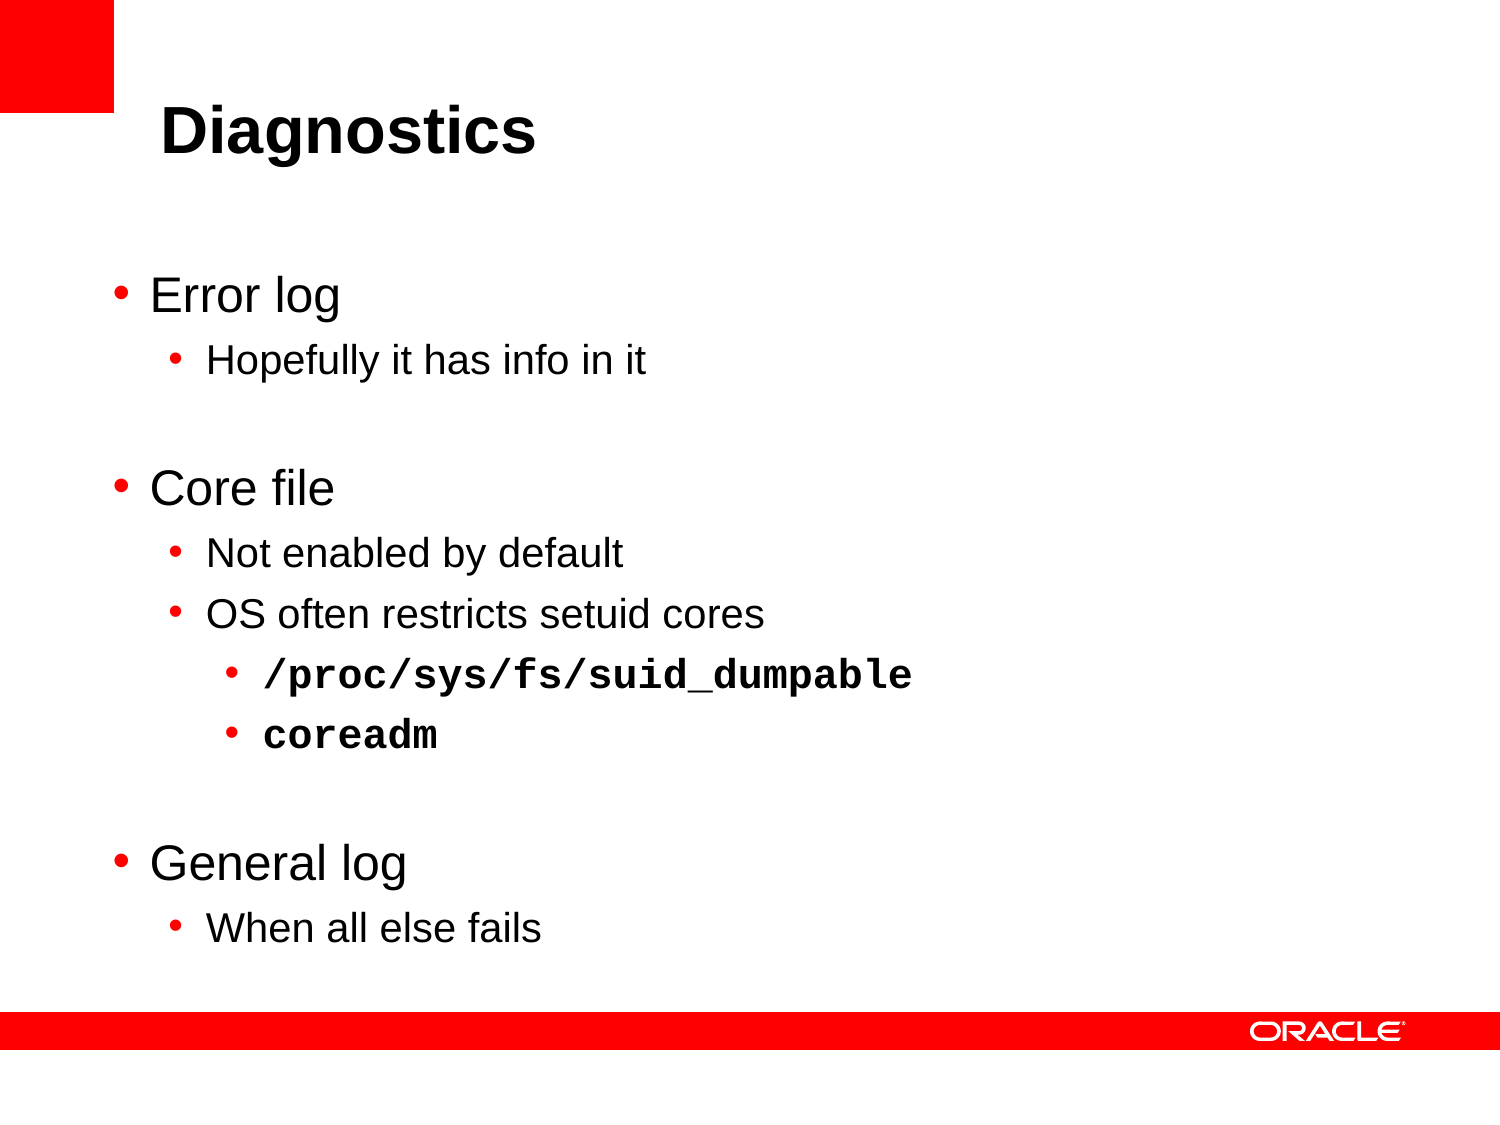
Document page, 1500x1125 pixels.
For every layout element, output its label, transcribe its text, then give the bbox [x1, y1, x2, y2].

list Error log Hopefully it has info in it Core file Not enabled by default OS often restricts setuid cores /proc/sys/fs/suid_dumpable coreadm General log When all else fails [112, 262, 1349, 975]
picture [0, 1012, 1500, 1050]
picture [0, 0, 114, 113]
title Diagnostics [145, 49, 1390, 205]
